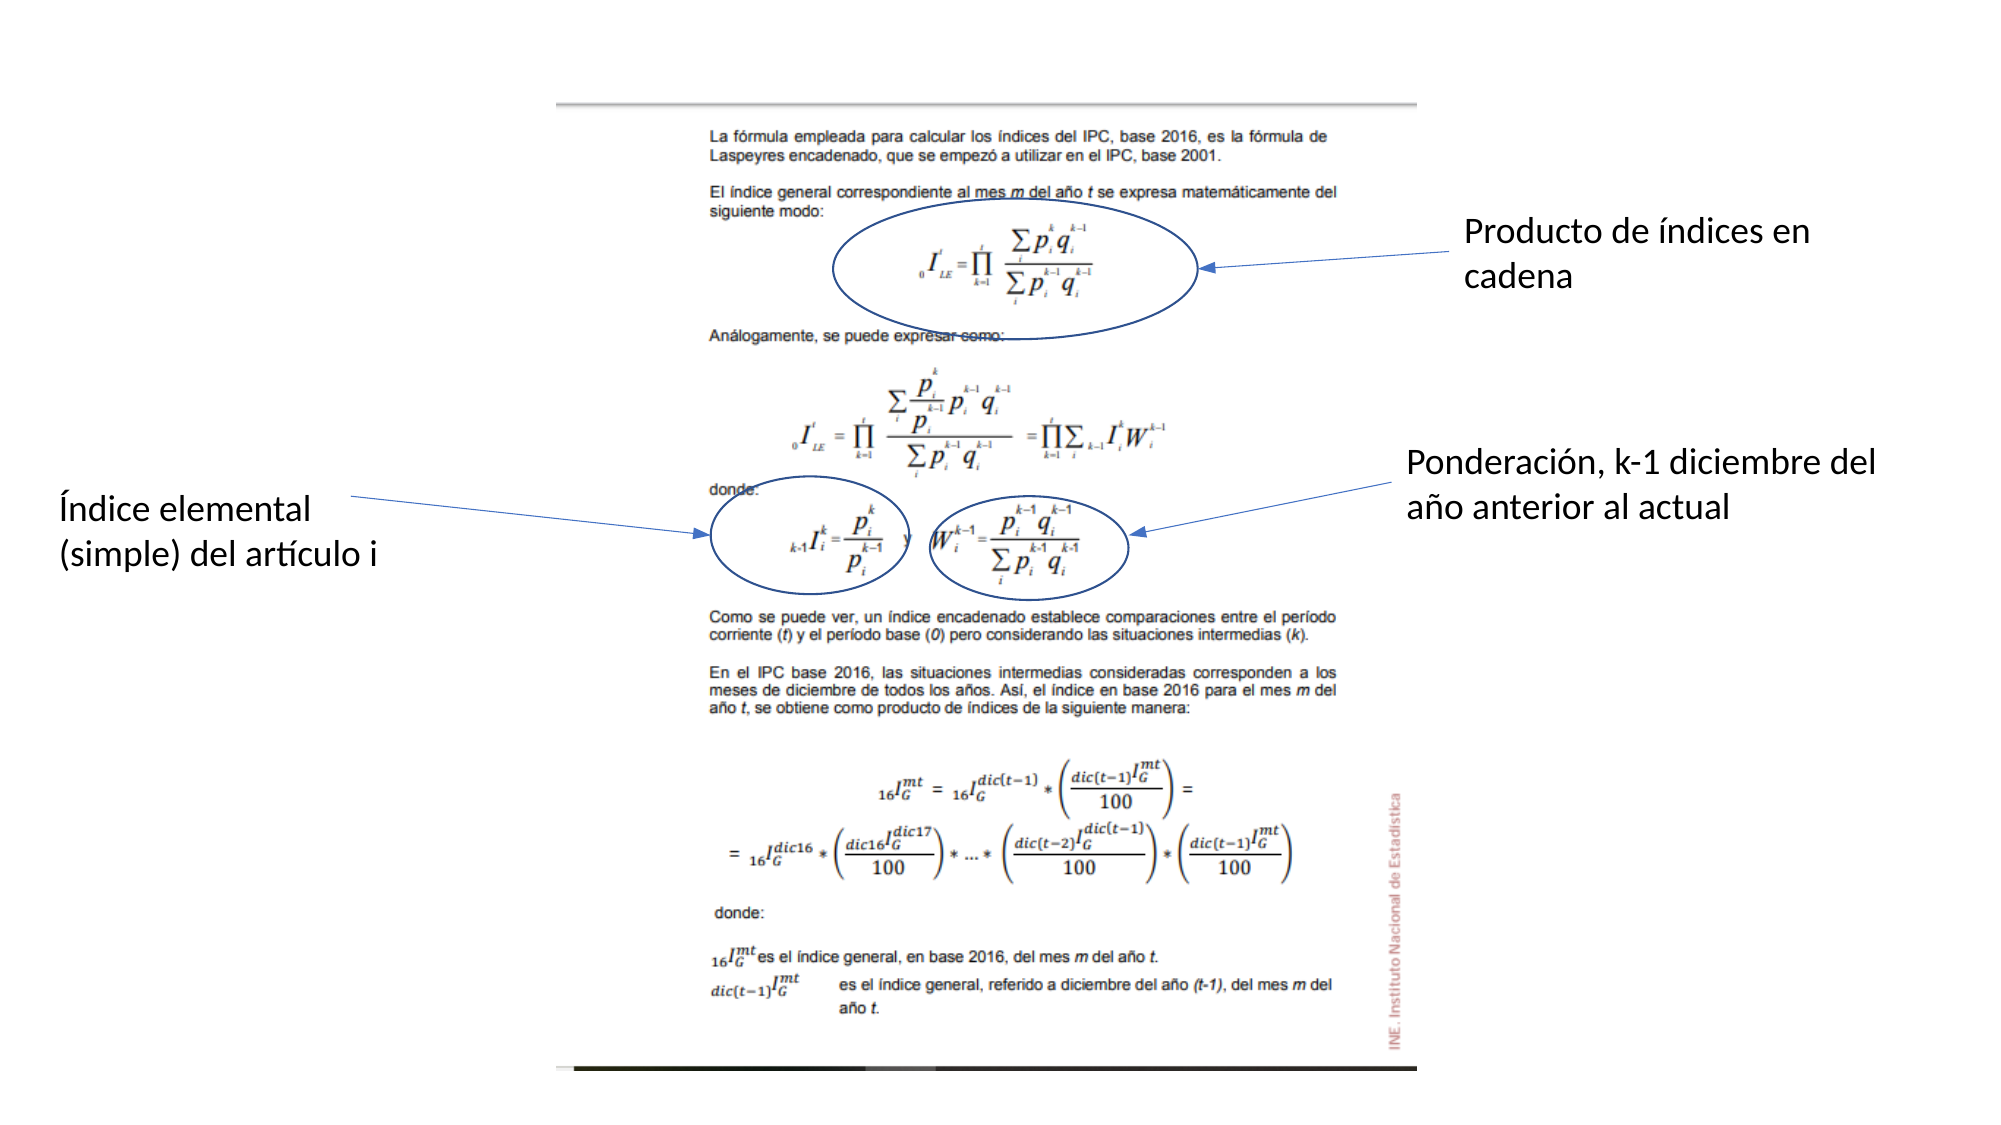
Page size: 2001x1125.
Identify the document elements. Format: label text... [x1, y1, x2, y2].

text_box Producto de índices en cadena [1449, 198, 1930, 305]
picture [835, 200, 1196, 338]
text_box Ponderación, k-1 diciembre del año anterior al actual [1391, 429, 1909, 536]
picture [712, 478, 908, 593]
picture [556, 99, 1417, 1071]
text_box Índice elemental (simple) del artículo i [43, 476, 414, 583]
